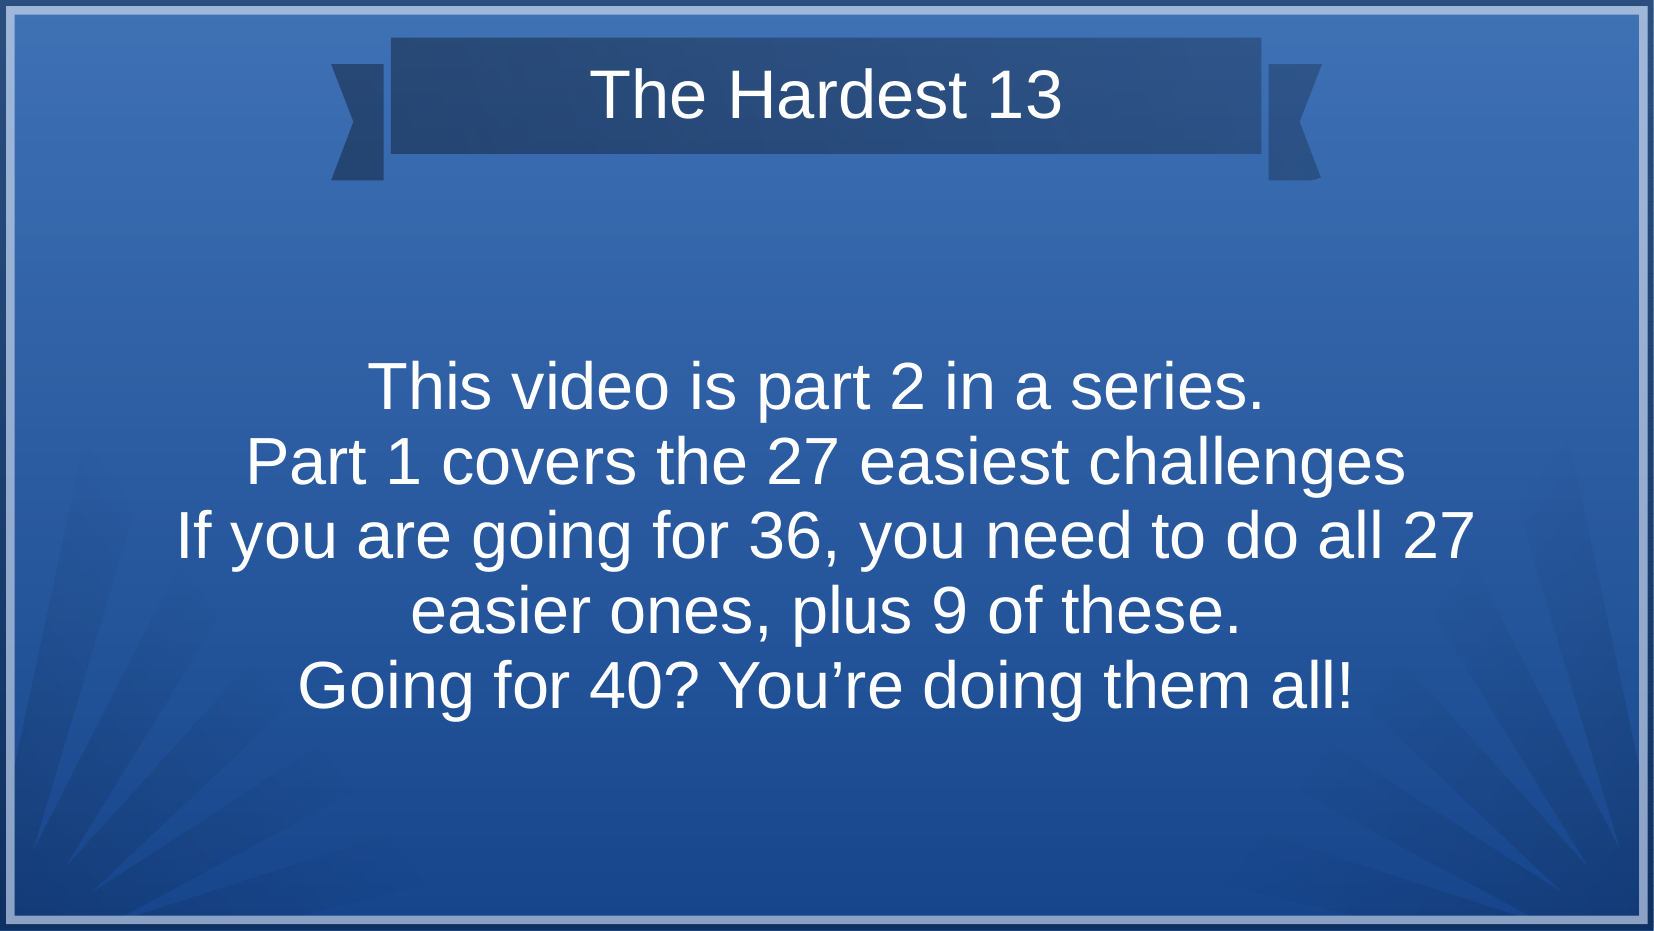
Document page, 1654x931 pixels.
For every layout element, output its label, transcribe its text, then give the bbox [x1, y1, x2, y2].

title The Hardest 13 [389, 35, 1264, 154]
subtitle This video is part 2 in a series. Part 1 covers the 27 easiest challenges If you are going for 36, you need to do all 27 easier ones, plus 9 of these. Going for 40? You’re doing them all! [82, 224, 1571, 848]
